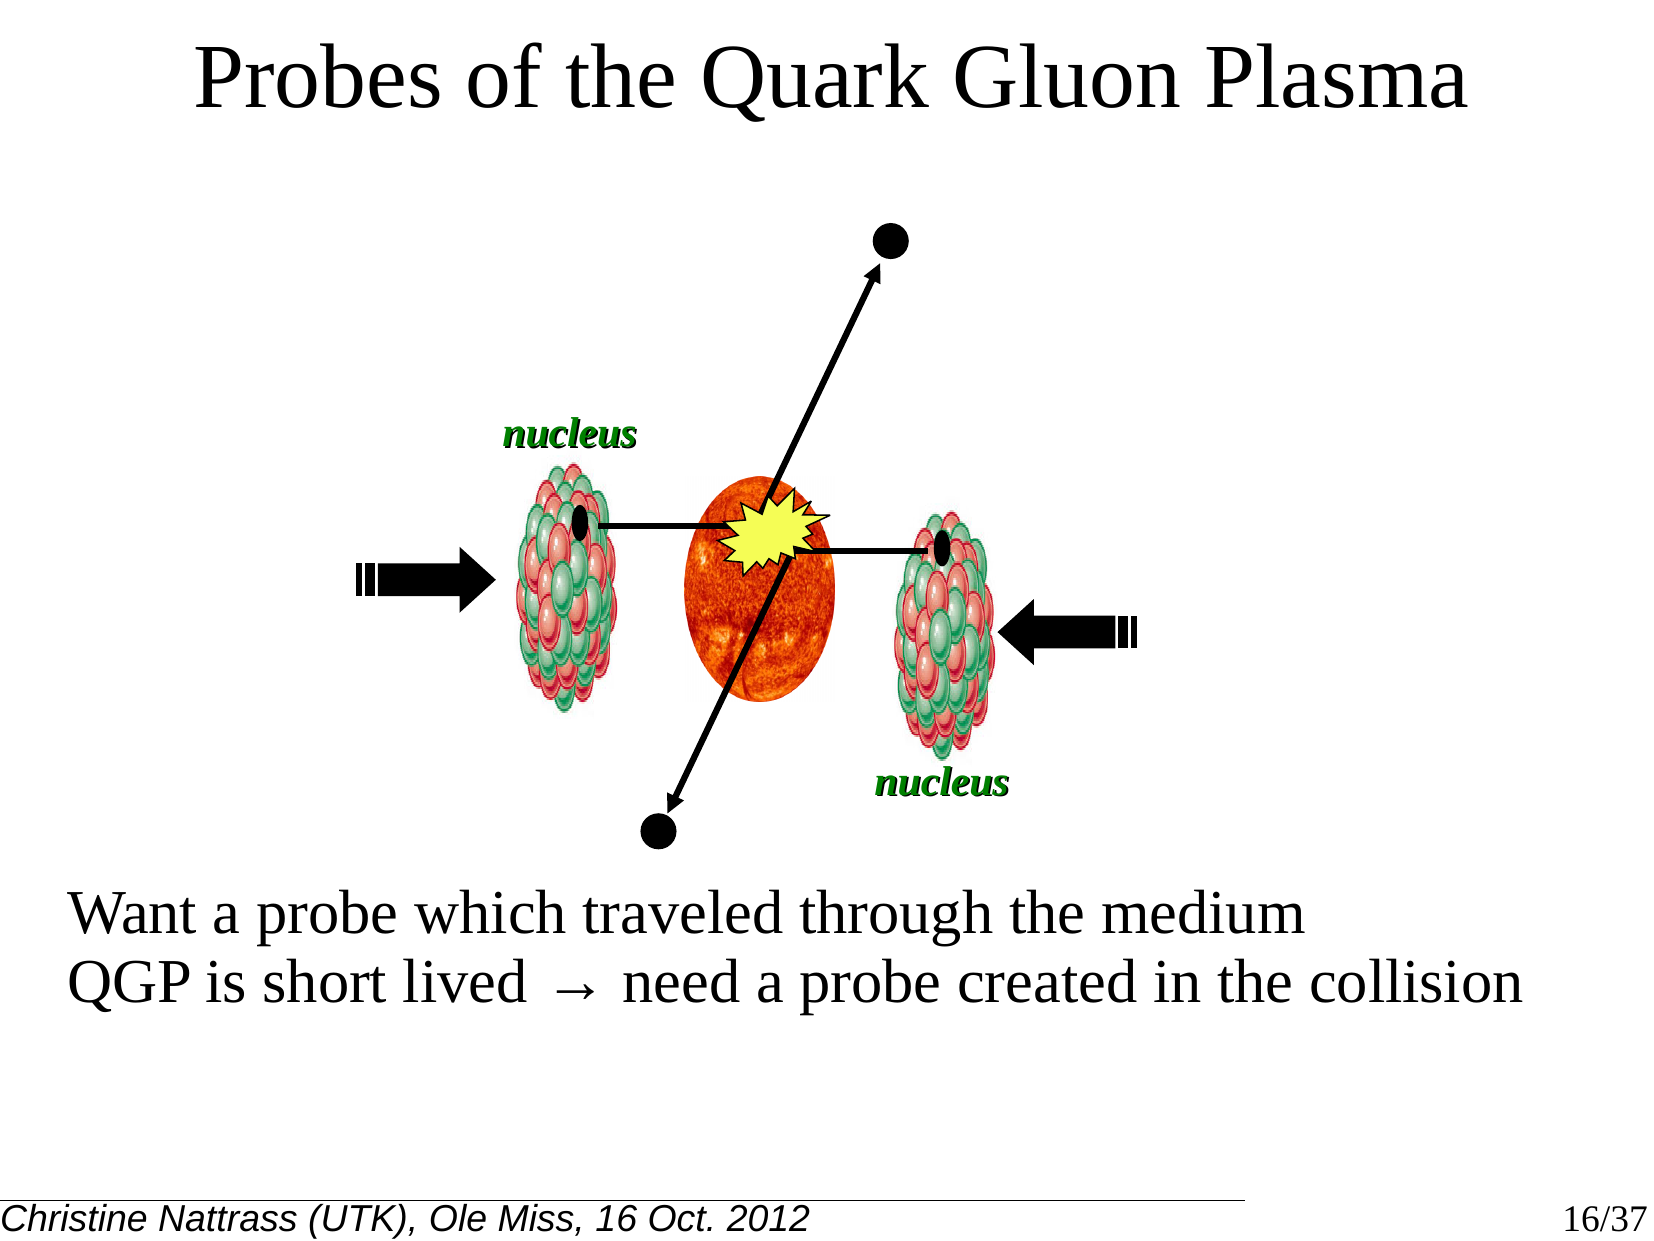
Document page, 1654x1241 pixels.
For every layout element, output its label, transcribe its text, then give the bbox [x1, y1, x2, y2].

text_box [572, 505, 588, 541]
text_box [641, 814, 676, 849]
text_box Want a probe which traveled through the medium QGP is short lived → need a probe created in the collision [52, 870, 1627, 1093]
text_box [357, 564, 361, 595]
text_box [1119, 616, 1128, 648]
text_box [717, 488, 831, 576]
text_box [873, 223, 909, 259]
text_box nucleus [859, 750, 1024, 812]
picture [684, 476, 774, 523]
text_box [366, 564, 374, 595]
text_box [378, 548, 495, 612]
text_box [998, 600, 1115, 664]
text_box [934, 531, 950, 566]
title Probes of the Quark Gluon Plasma [88, 15, 1577, 139]
picture [772, 476, 835, 548]
picture [725, 554, 835, 702]
picture [892, 496, 998, 750]
text_box [1132, 616, 1136, 648]
text_box nucleus [487, 401, 652, 464]
picture [684, 529, 786, 702]
picture [514, 464, 620, 719]
